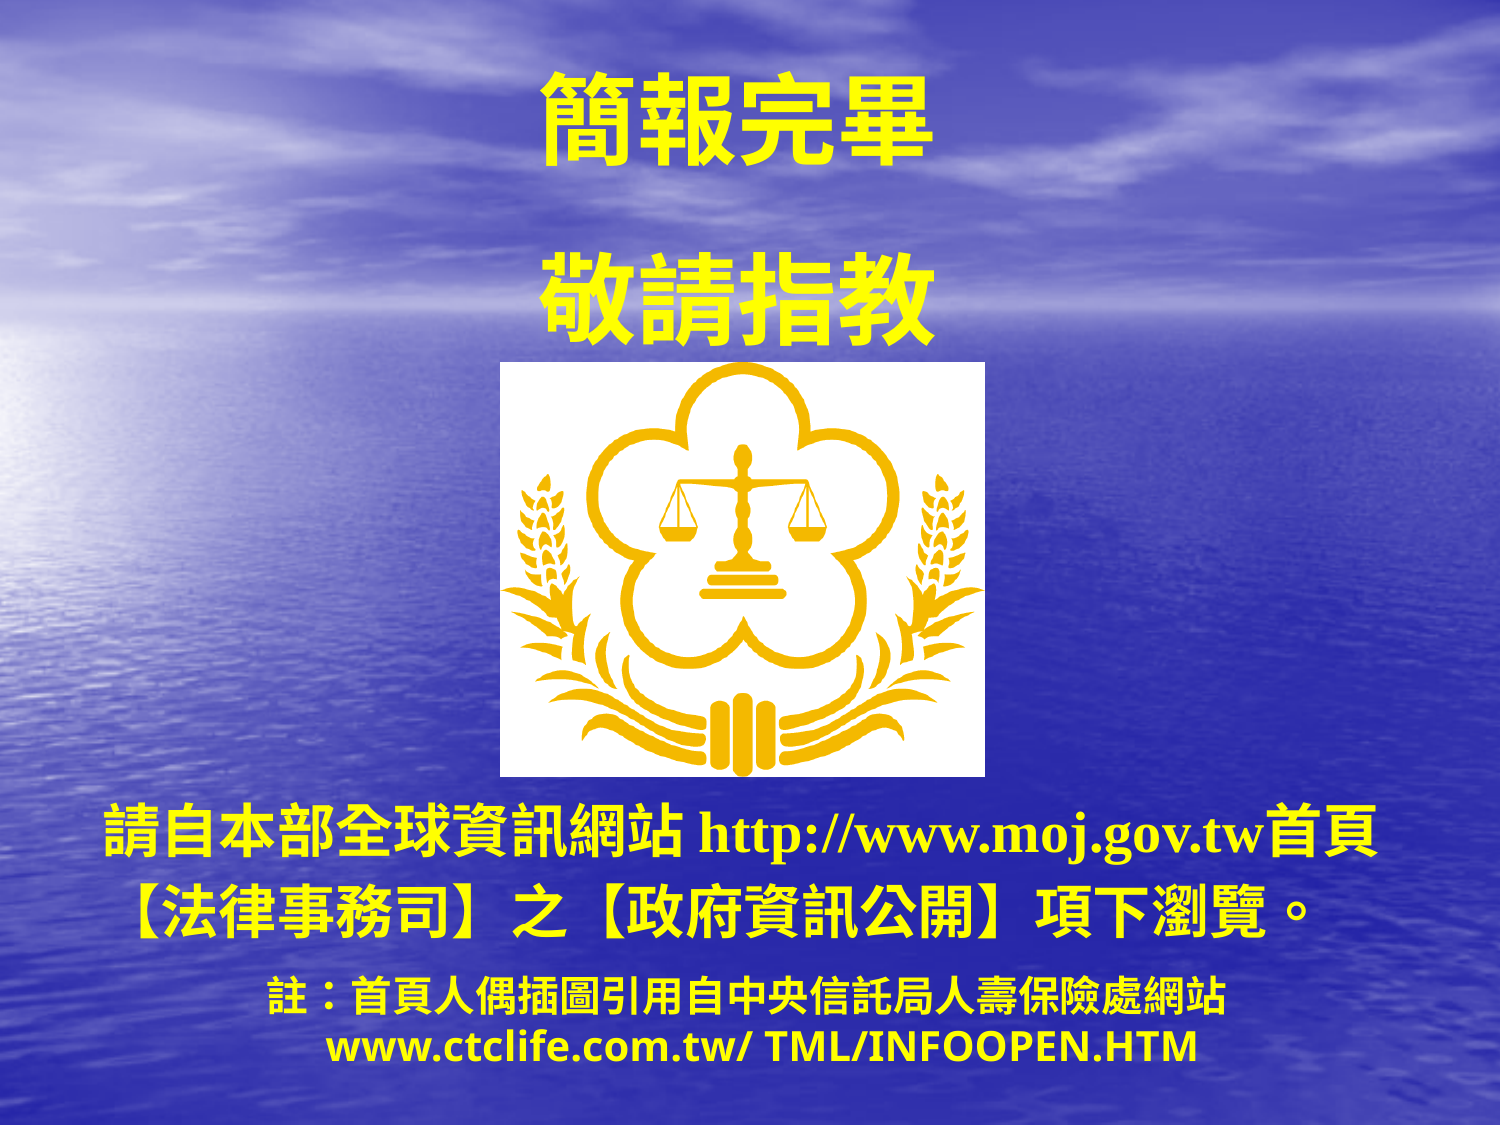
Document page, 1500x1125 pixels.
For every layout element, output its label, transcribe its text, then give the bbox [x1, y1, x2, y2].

picture [500, 366, 985, 777]
text_box 簡報完畢 敬請指教 [387, 50, 1088, 366]
text_box 請自本部全球資訊網站http://www.moj.gov.tw首頁【法律事務司】之【政府資訊公開】項下瀏覽。 [87, 800, 1426, 960]
text_box 註：首頁人偶插圖引用自中央信託局人壽保險處網站 www.ctclife.com.tw/ TML/INFOOPEN.HTM [225, 962, 1300, 1078]
